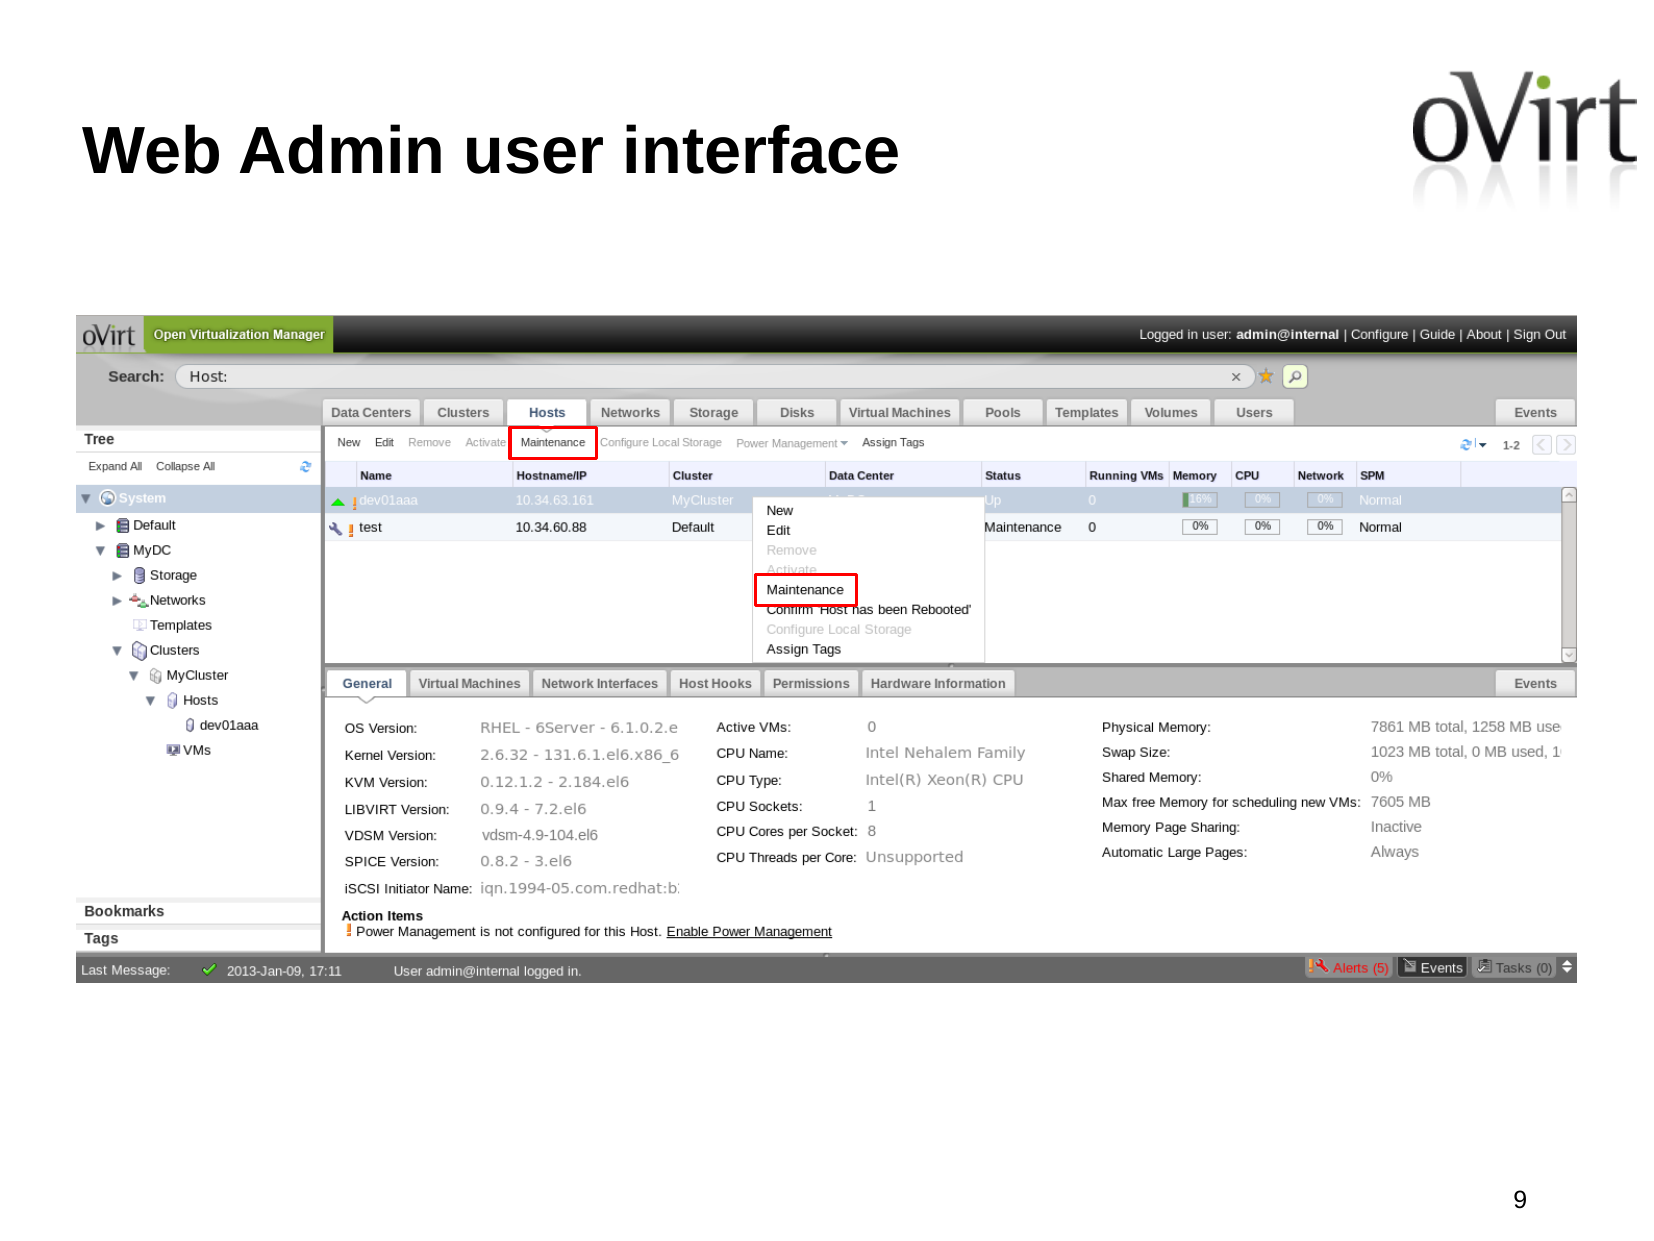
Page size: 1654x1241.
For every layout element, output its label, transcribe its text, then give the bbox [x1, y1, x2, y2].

picture [76, 315, 1577, 983]
title Web Admin user interface [82, 37, 1303, 226]
picture [1413, 63, 1637, 212]
